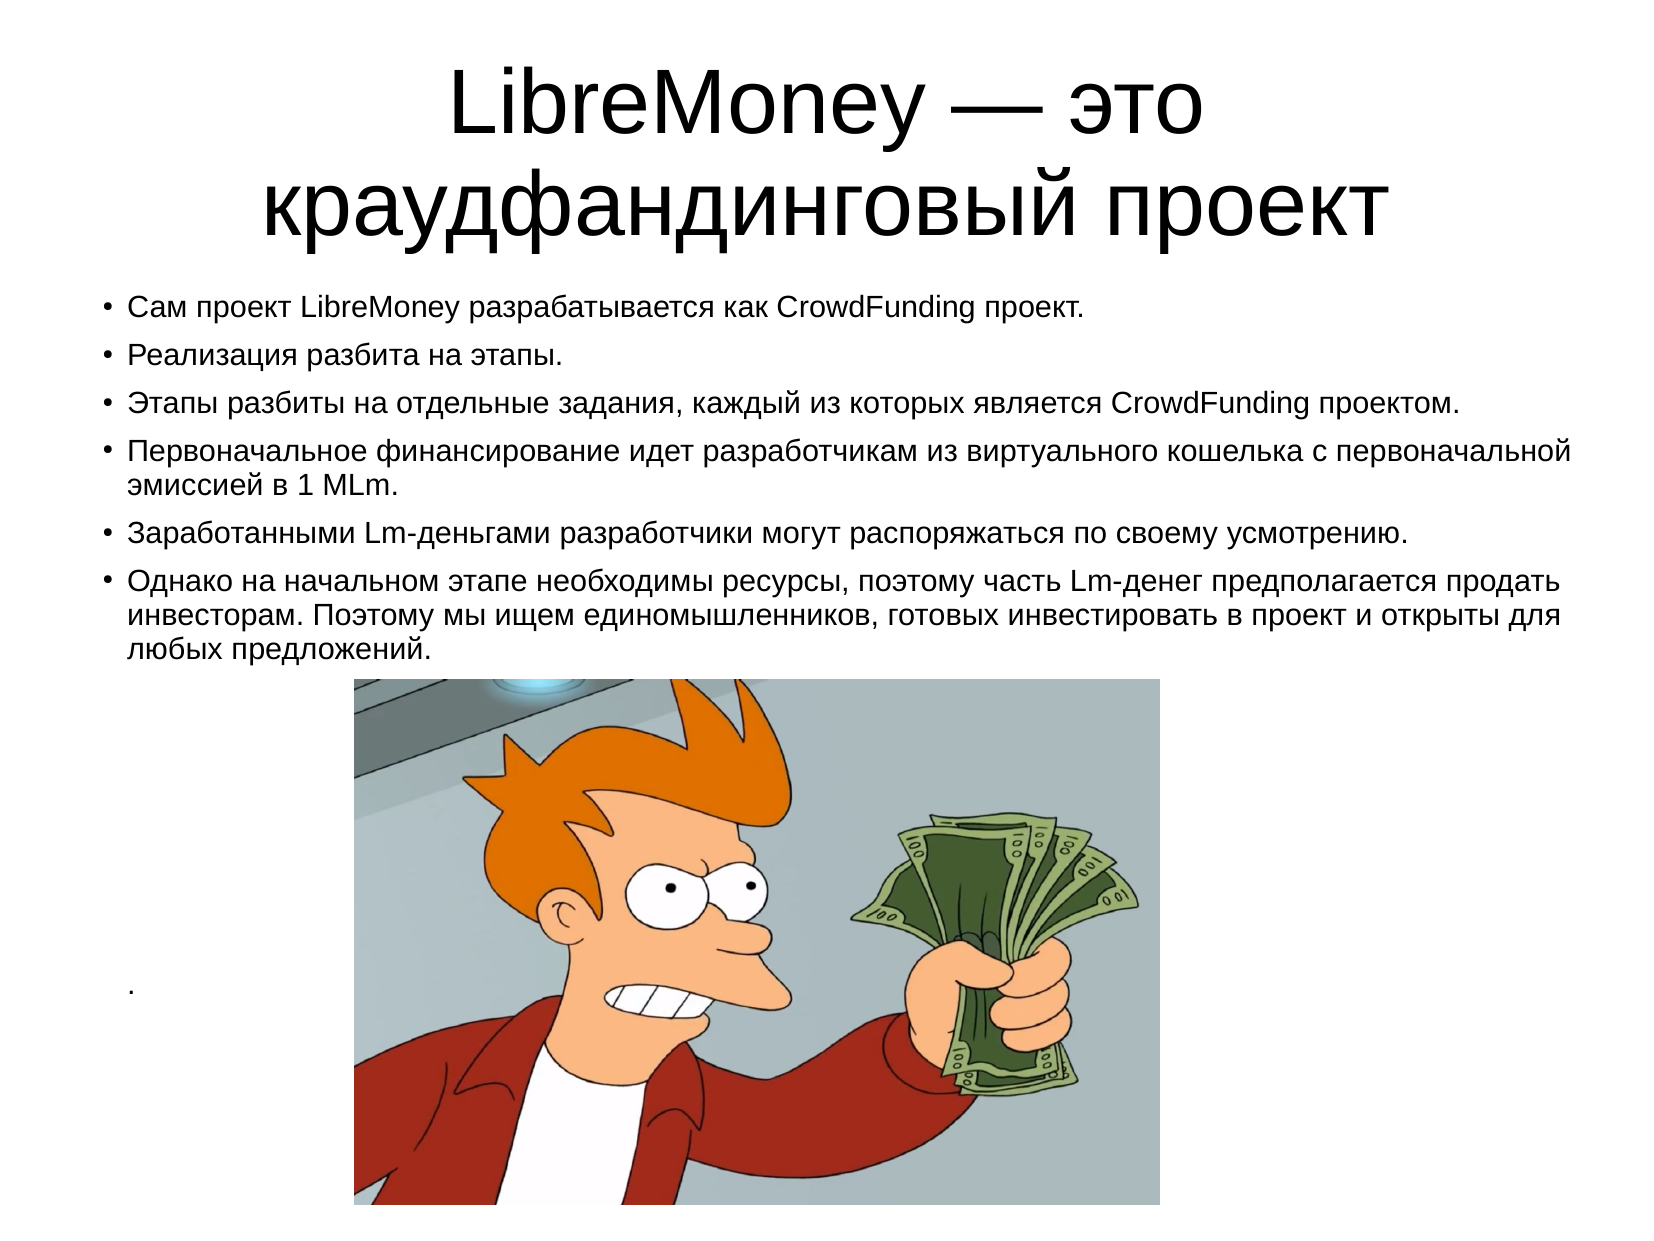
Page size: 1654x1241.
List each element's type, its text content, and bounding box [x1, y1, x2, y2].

list Сам проект LibreMoney разрабатывается как CrowdFunding проект. Реализация разбита на этапы. Этапы разбиты на отдельные задания, каждый из которых является CrowdFunding проектом. Первоначальное финансирование идет разработчикам из виртуального кошелька с первоначальной эмиссией в 1 MLm. Заработанными Lm-деньгами разработчики могут распоряжаться по своему усмотрению. Однако на начальном этапе необходимы ресурсы, поэтому часть Lm-денег предполагается продать инвесторам. Поэтому мы ищем единомышленников, готовых инвестировать в проект и открыты для любых предложений. . [94, 290, 1583, 1010]
title LibreMoney — это краудфандинговый проект [82, 49, 1571, 257]
picture [354, 679, 1160, 1205]
